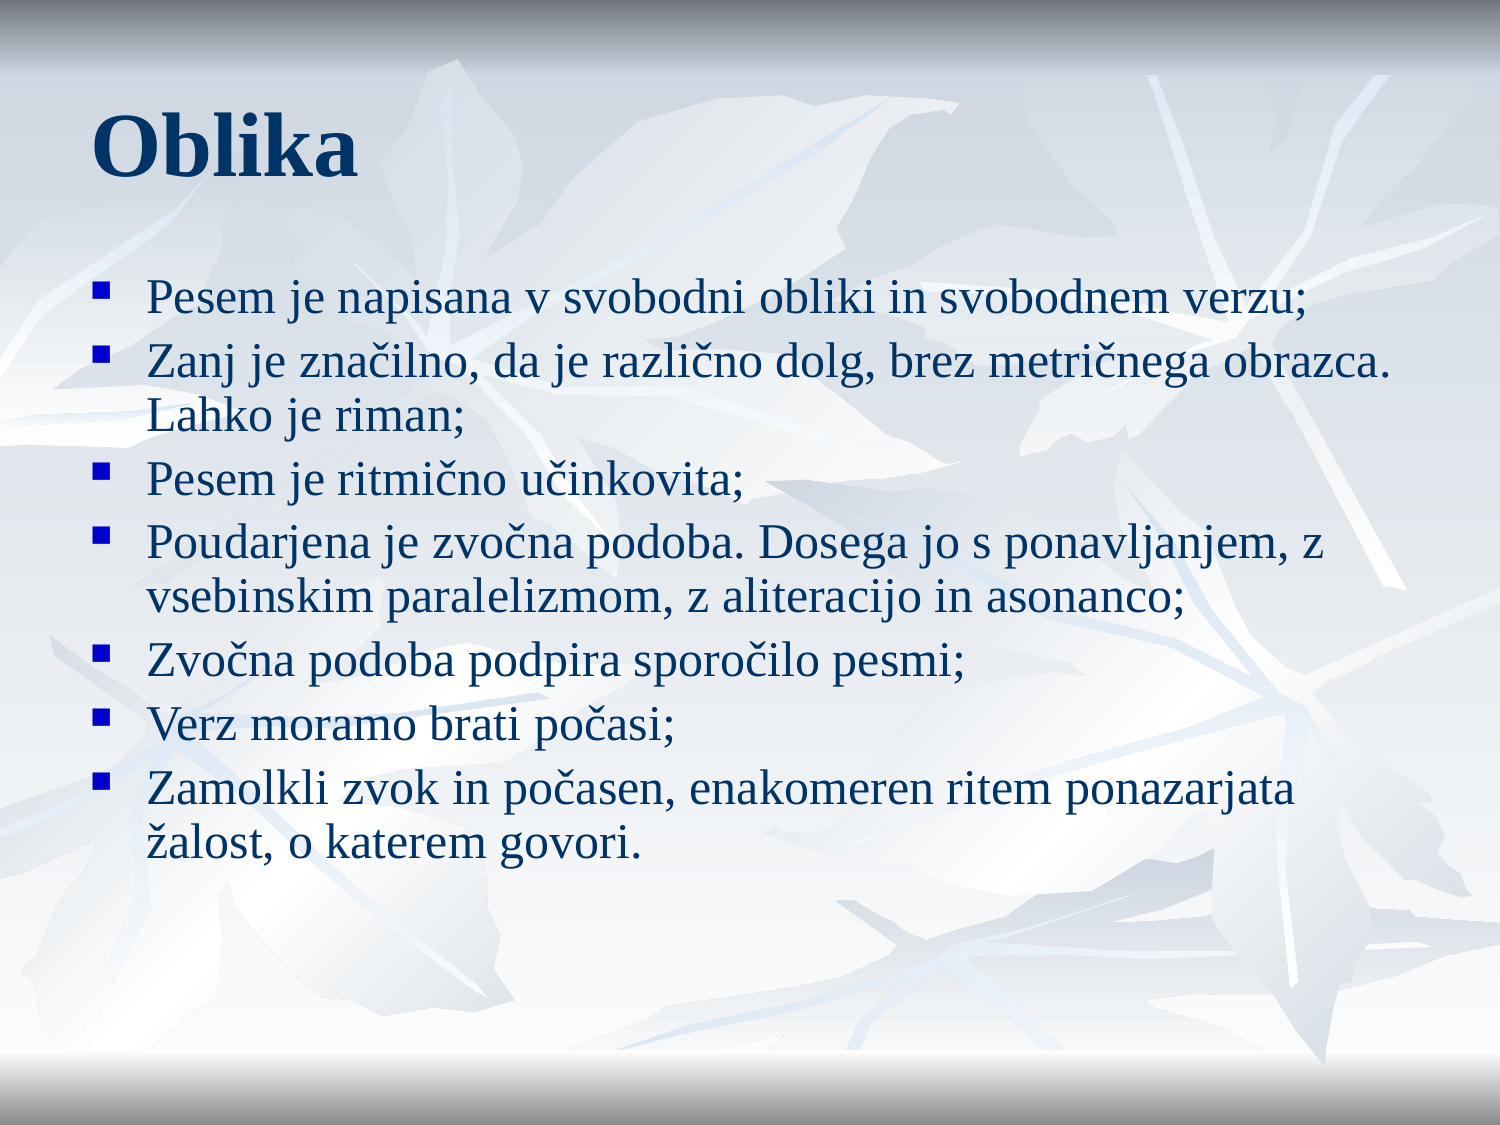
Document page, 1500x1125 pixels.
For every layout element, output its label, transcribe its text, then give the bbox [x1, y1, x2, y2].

title Oblika [75, 45, 1425, 234]
list Pesem je napisana v svobodni obliki in svobodnem verzu; Zanj je značilno, da je različno dolg, brez metričnega obrazca. Lahko je riman; Pesem je ritmično učinkovita; Poudarjena je zvočna podoba. Dosega jo s ponavljanjem, z vsebinskim paralelizmom, z aliteracijo in asonanco; Zvočna podoba podpira sporočilo pesmi; Verz moramo brati počasi; Zamolkli zvok in počasen, enakomeren ritem ponazarjata žalost, o katerem govori. [75, 262, 1425, 1006]
